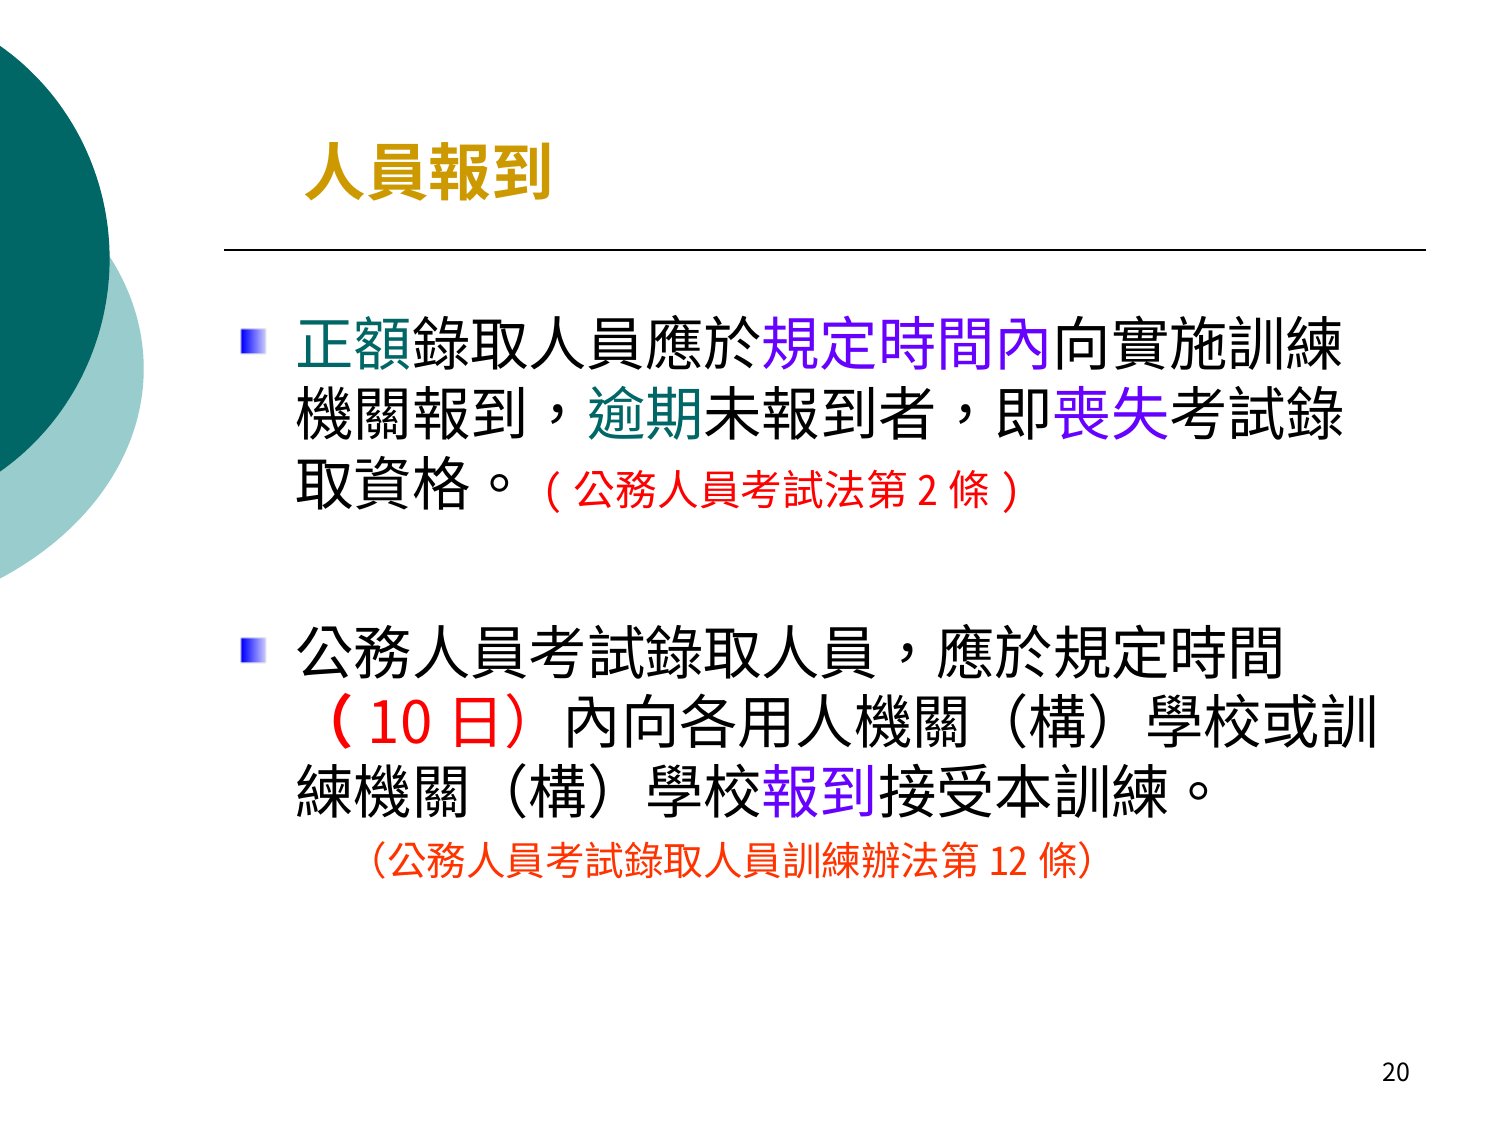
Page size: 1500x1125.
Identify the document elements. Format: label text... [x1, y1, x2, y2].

list 正額錄取人員應於規定時間內向實施訓練機關報到，逾期未報到者，即喪失考試錄取資格。(公務人員考試法第2條) 公務人員考試錄取人員，應於規定時間（10日）內向各用人機關（構）學校或訓練機關（構）學校報到接受本訓練。 （公務人員考試錄取人員訓練辦法第12條） [224, 299, 1400, 975]
text_box 人員報到 [289, 125, 739, 216]
